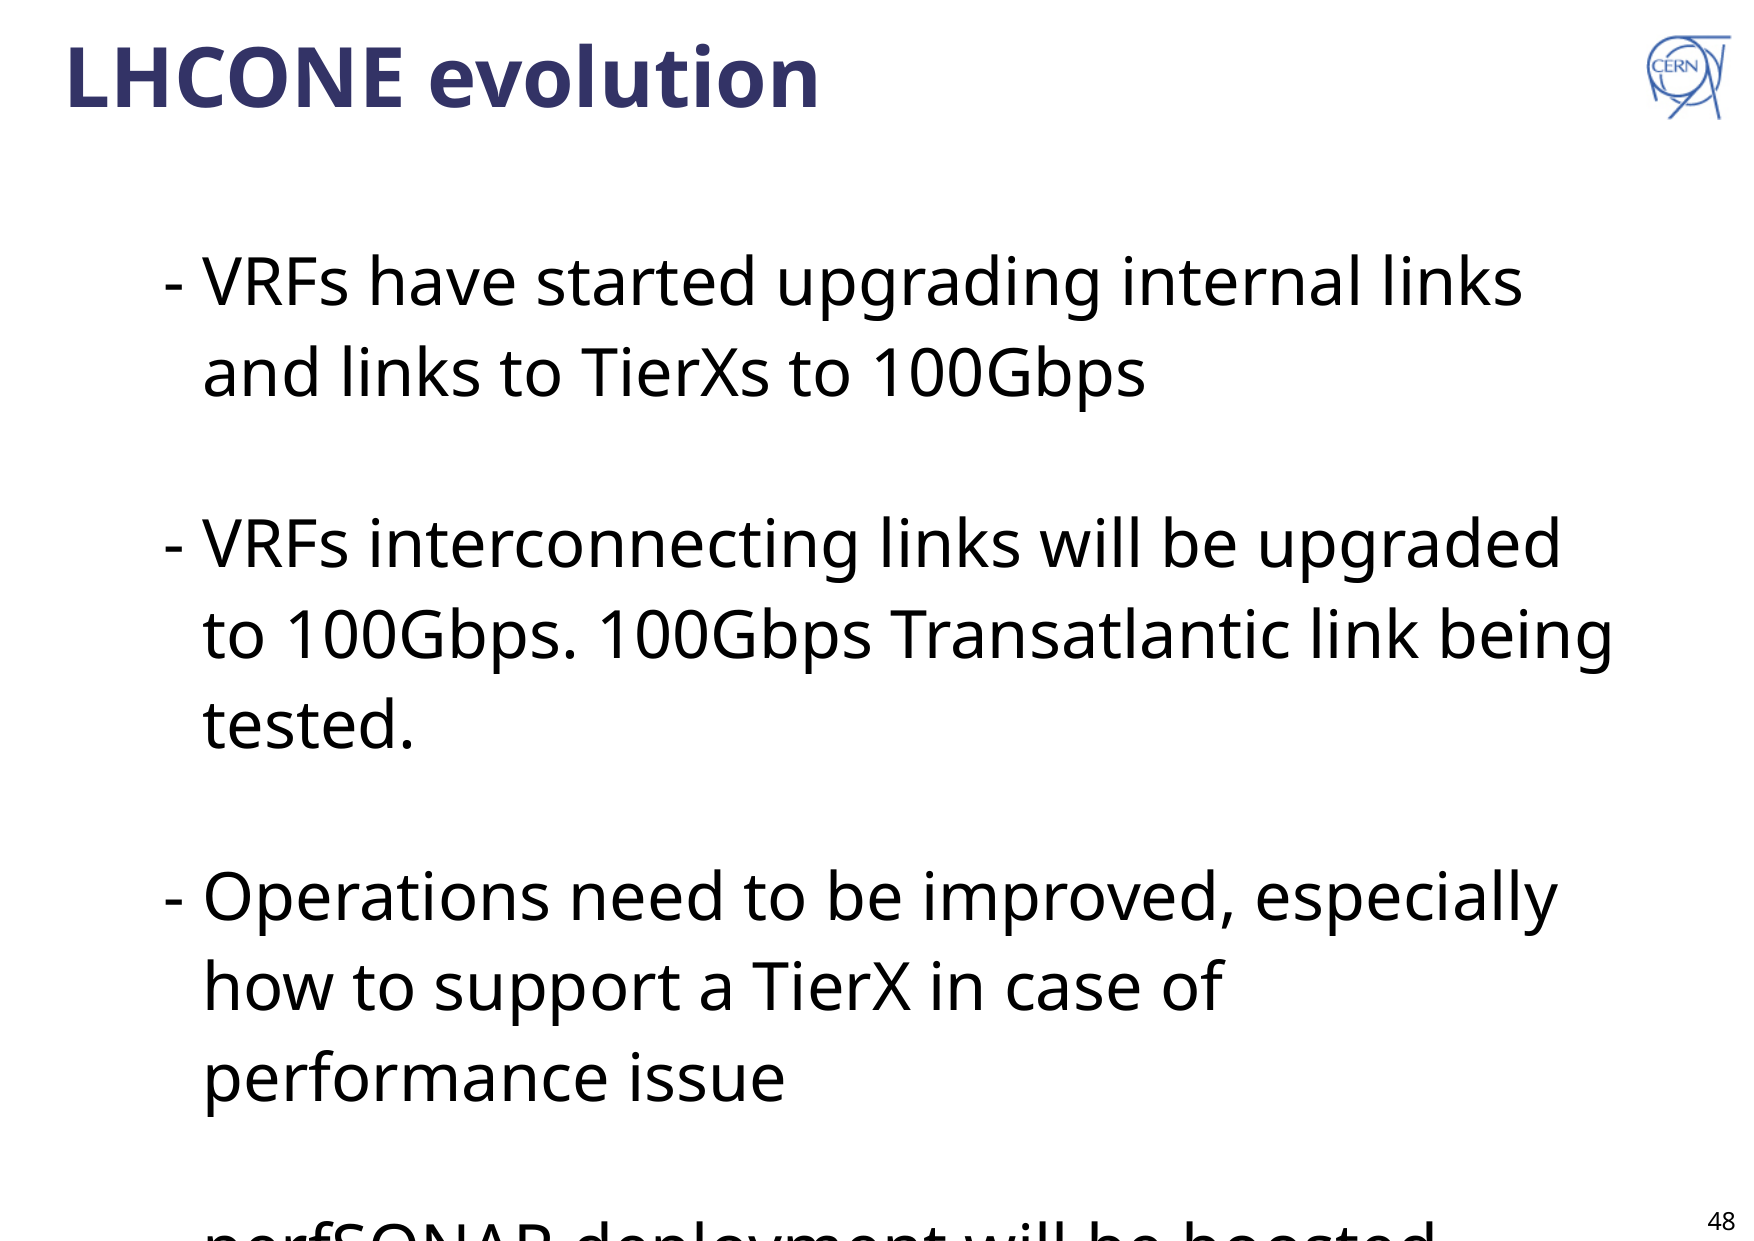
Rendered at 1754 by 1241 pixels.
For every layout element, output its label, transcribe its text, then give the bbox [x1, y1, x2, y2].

text_box - VRFs have started upgrading internal links and links to TierXs to 100Gbps - VRFs interconnecting links will be upgraded to 100Gbps. 100Gbps Transatlantic link being tested. - Operations need to be improved, especially how to support a TierX in case of performance issue - perfSONAR deployment will be boosted [148, 226, 1645, 1131]
picture [1646, 34, 1732, 120]
title LHCONE evolution [63, 0, 1621, 166]
